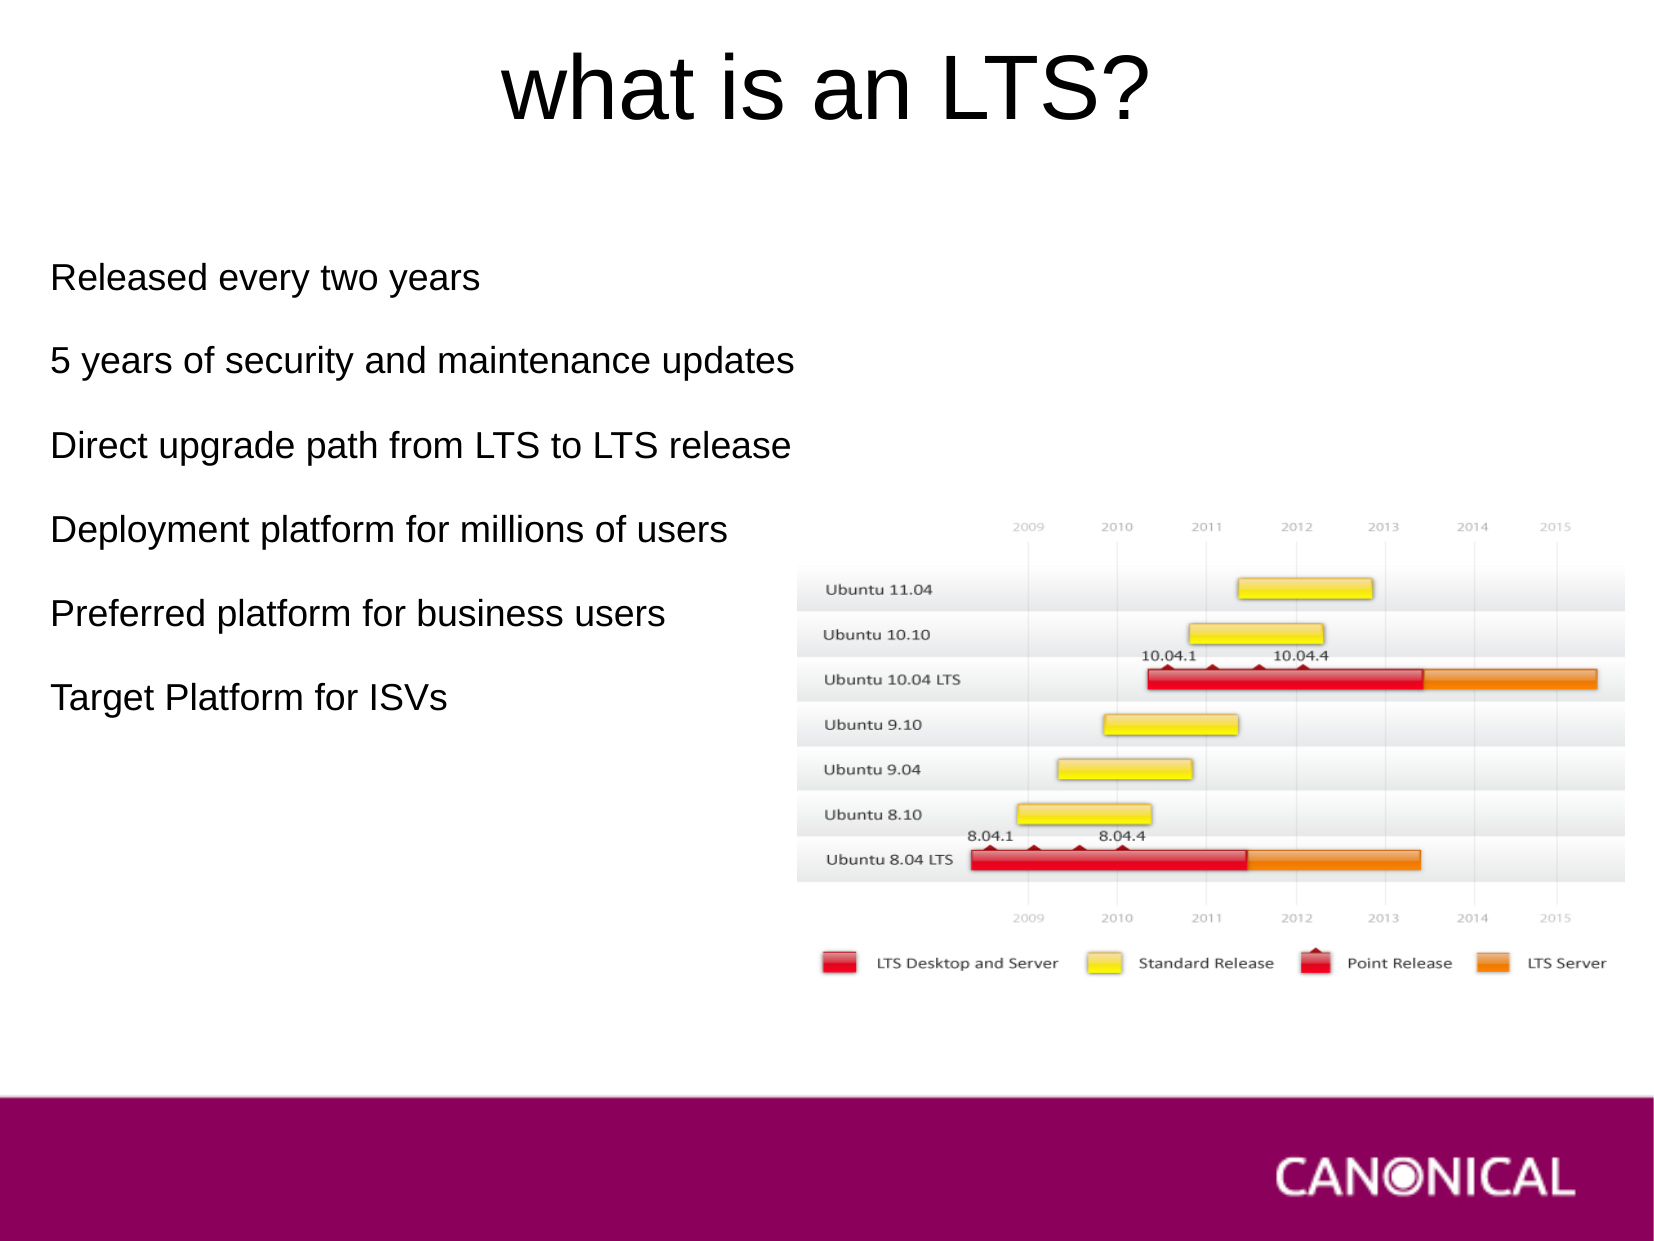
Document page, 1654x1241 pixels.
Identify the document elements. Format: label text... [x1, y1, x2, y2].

text_box Released every two years 5 years of security and maintenance updates Direct upgrade path from LTS to LTS release Deployment platform for millions of users Preferred platform for business users Target Platform for ISVs [29, 206, 1093, 695]
text_box what is an LTS? [88, 29, 1565, 147]
picture [0, 0, 1654, 1241]
